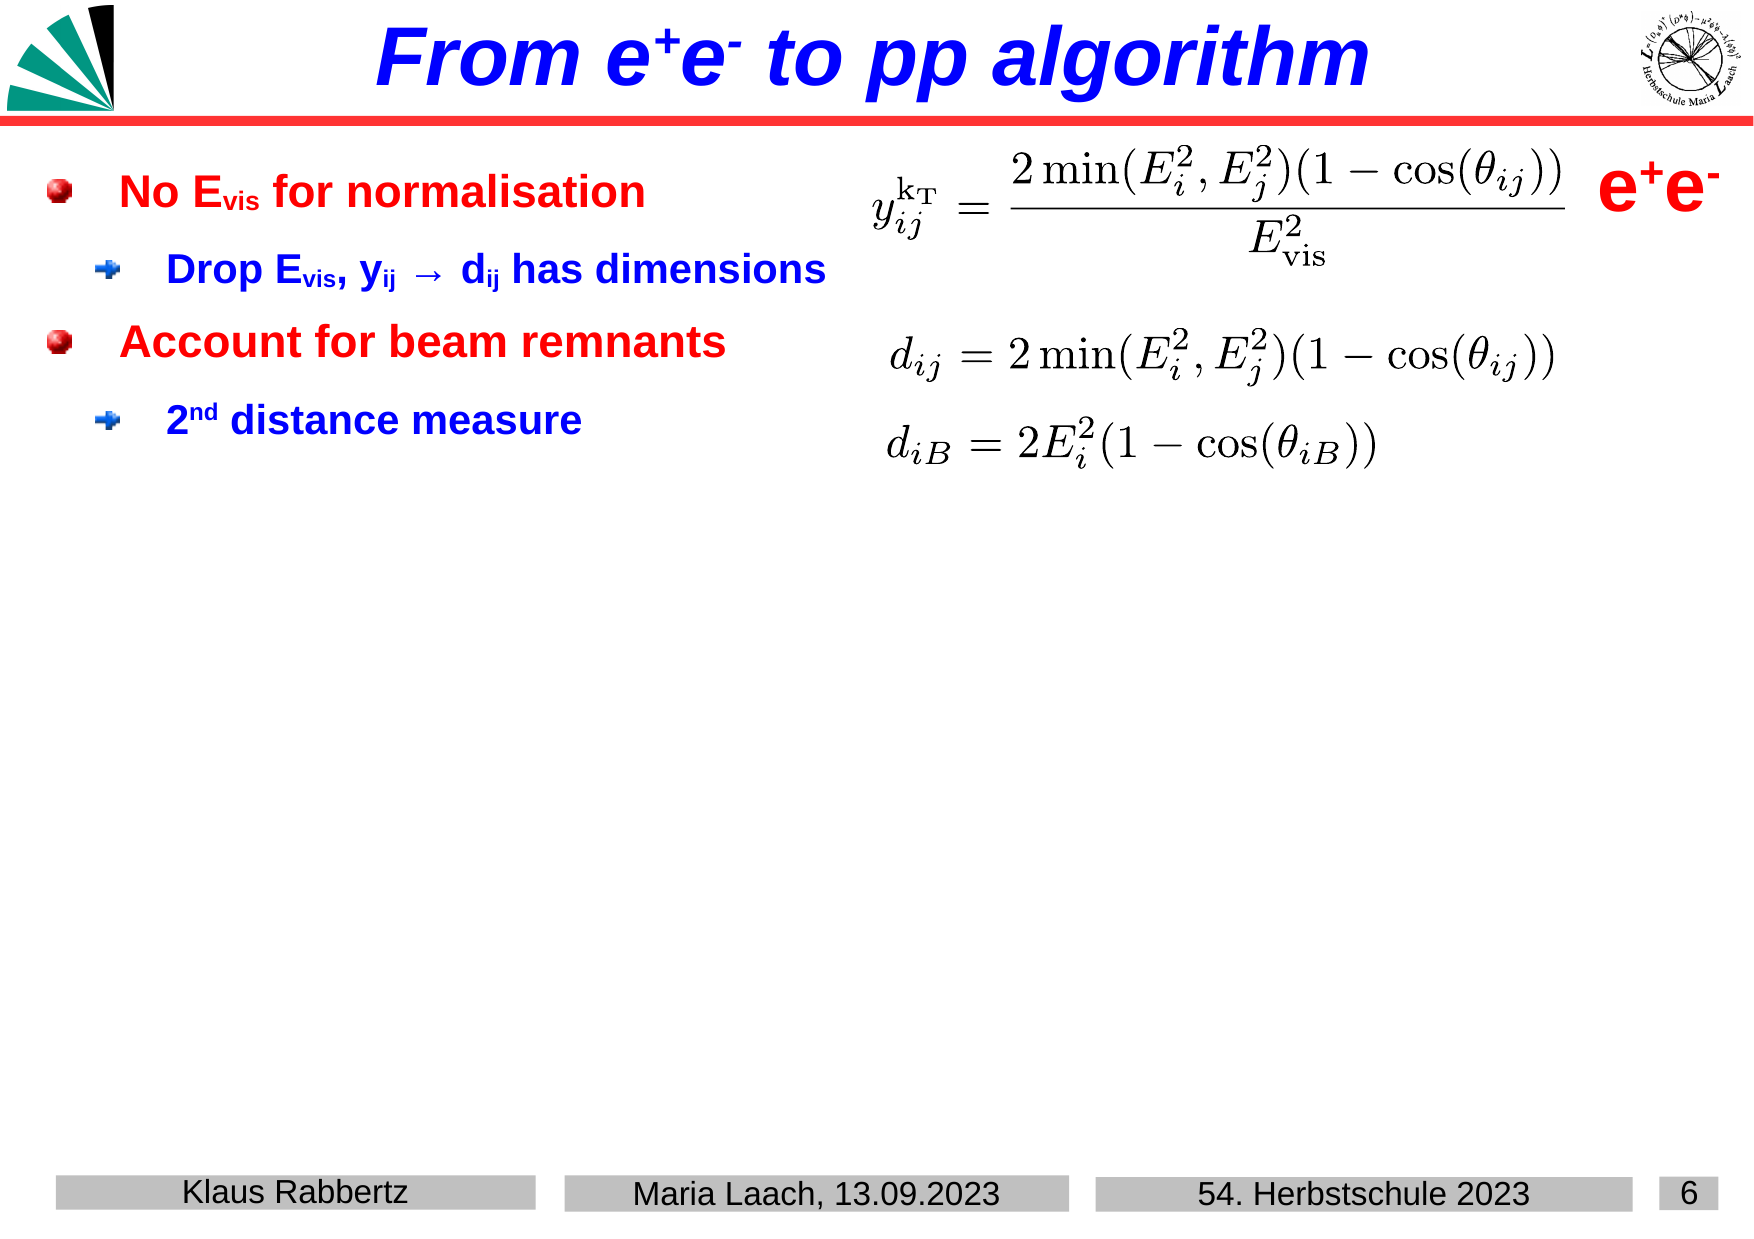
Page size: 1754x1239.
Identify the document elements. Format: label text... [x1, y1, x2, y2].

picture [1641, 11, 1741, 106]
picture [7, 5, 114, 112]
text_box e+e- [1585, 138, 1733, 234]
picture [871, 145, 1565, 266]
title From e+e- to pp algorithm [129, 0, 1617, 114]
picture [888, 328, 1558, 387]
picture [885, 416, 1380, 469]
list No Evis for normalisation Drop Evis, yij → dij has dimensions Account for beam remnants 2nd distance measure [36, 165, 1713, 1107]
